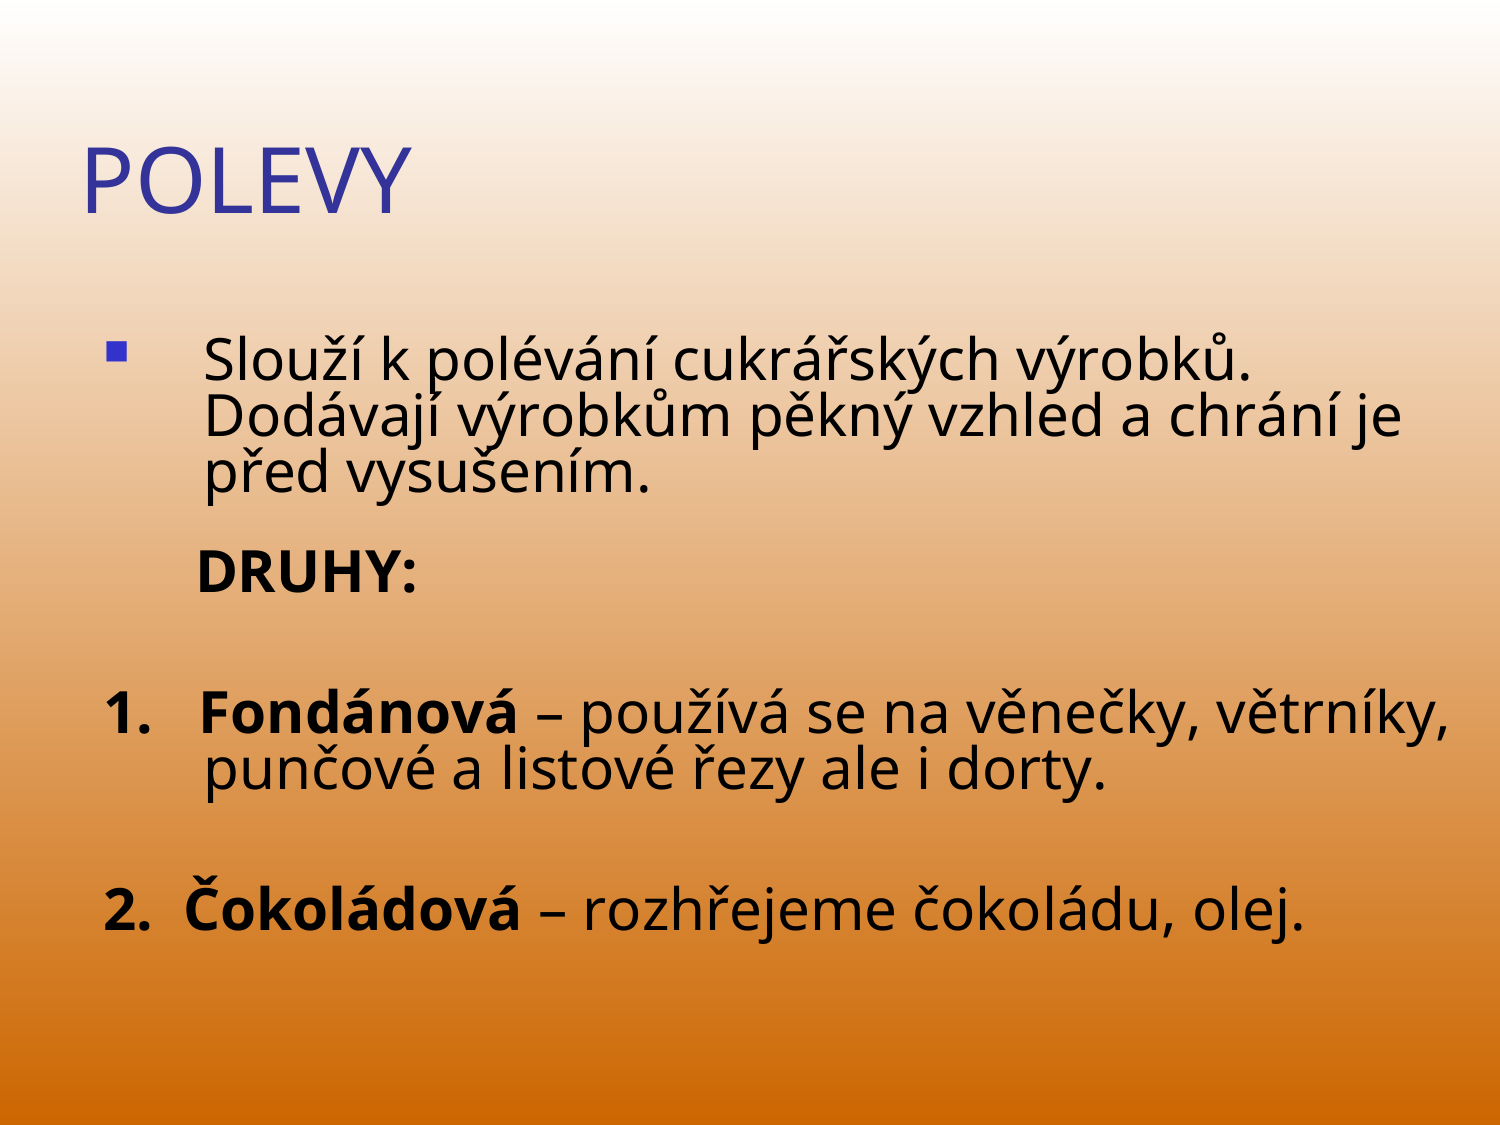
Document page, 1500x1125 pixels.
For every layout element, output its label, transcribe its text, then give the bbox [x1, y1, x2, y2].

list Slouží k polévání cukrářských výrobků. Dodávají výrobkům pěkný vzhled a chrání je před vysušením. DRUHY: 1. Fondánová – používá se na věnečky, větrníky, punčové a listové řezy ale i dorty. 2. Čokoládová – rozhřejeme čokoládu, olej. [88, 243, 1469, 1095]
title POLEVY [64, 0, 1344, 240]
